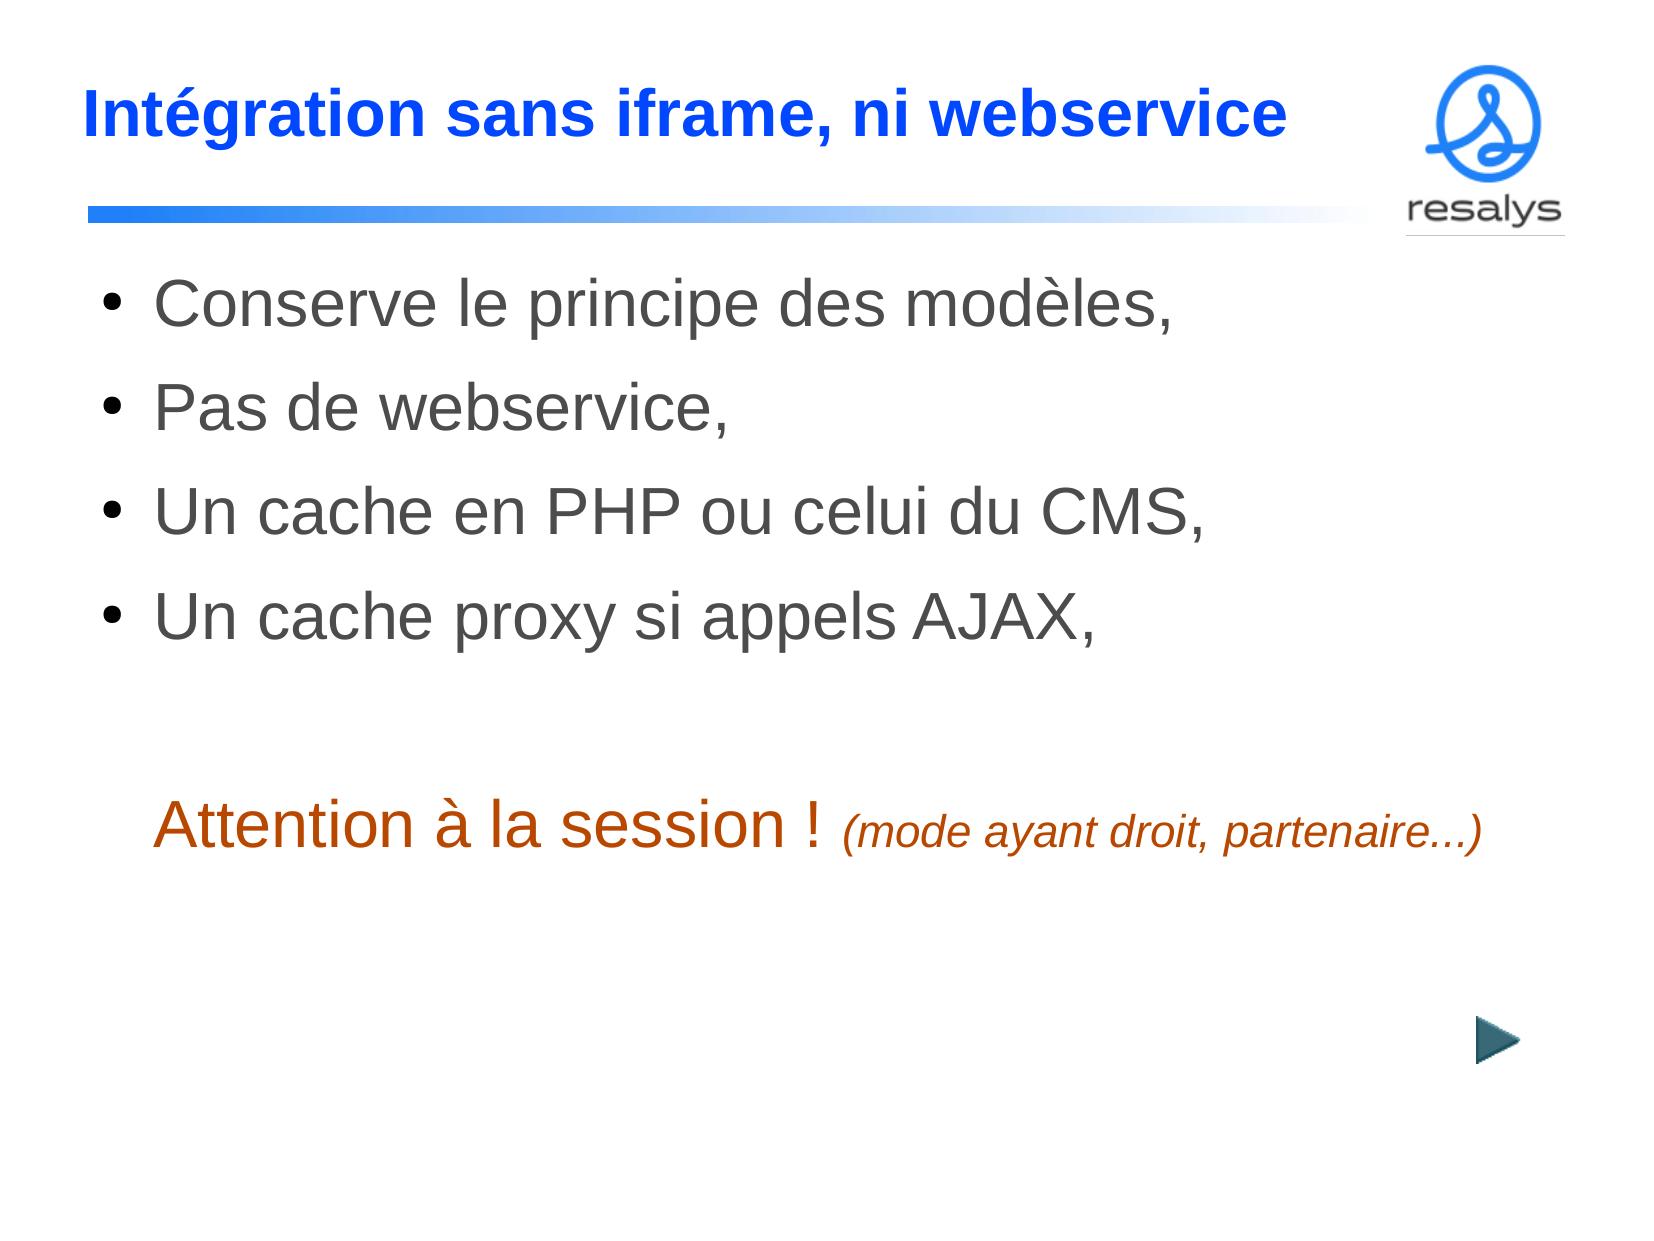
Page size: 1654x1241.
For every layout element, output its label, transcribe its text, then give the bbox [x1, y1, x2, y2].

title Intégration sans iframe, ni webservice [82, 49, 1359, 178]
picture [1476, 1016, 1524, 1064]
picture [88, 58, 1565, 237]
list Conserve le principe des modèles, Pas de webservice, Un cache en PHP ou celui du CMS, Un cache proxy si appels AJAX, Attention à la session ! (mode ayant droit, partenaire...) [82, 265, 1571, 986]
